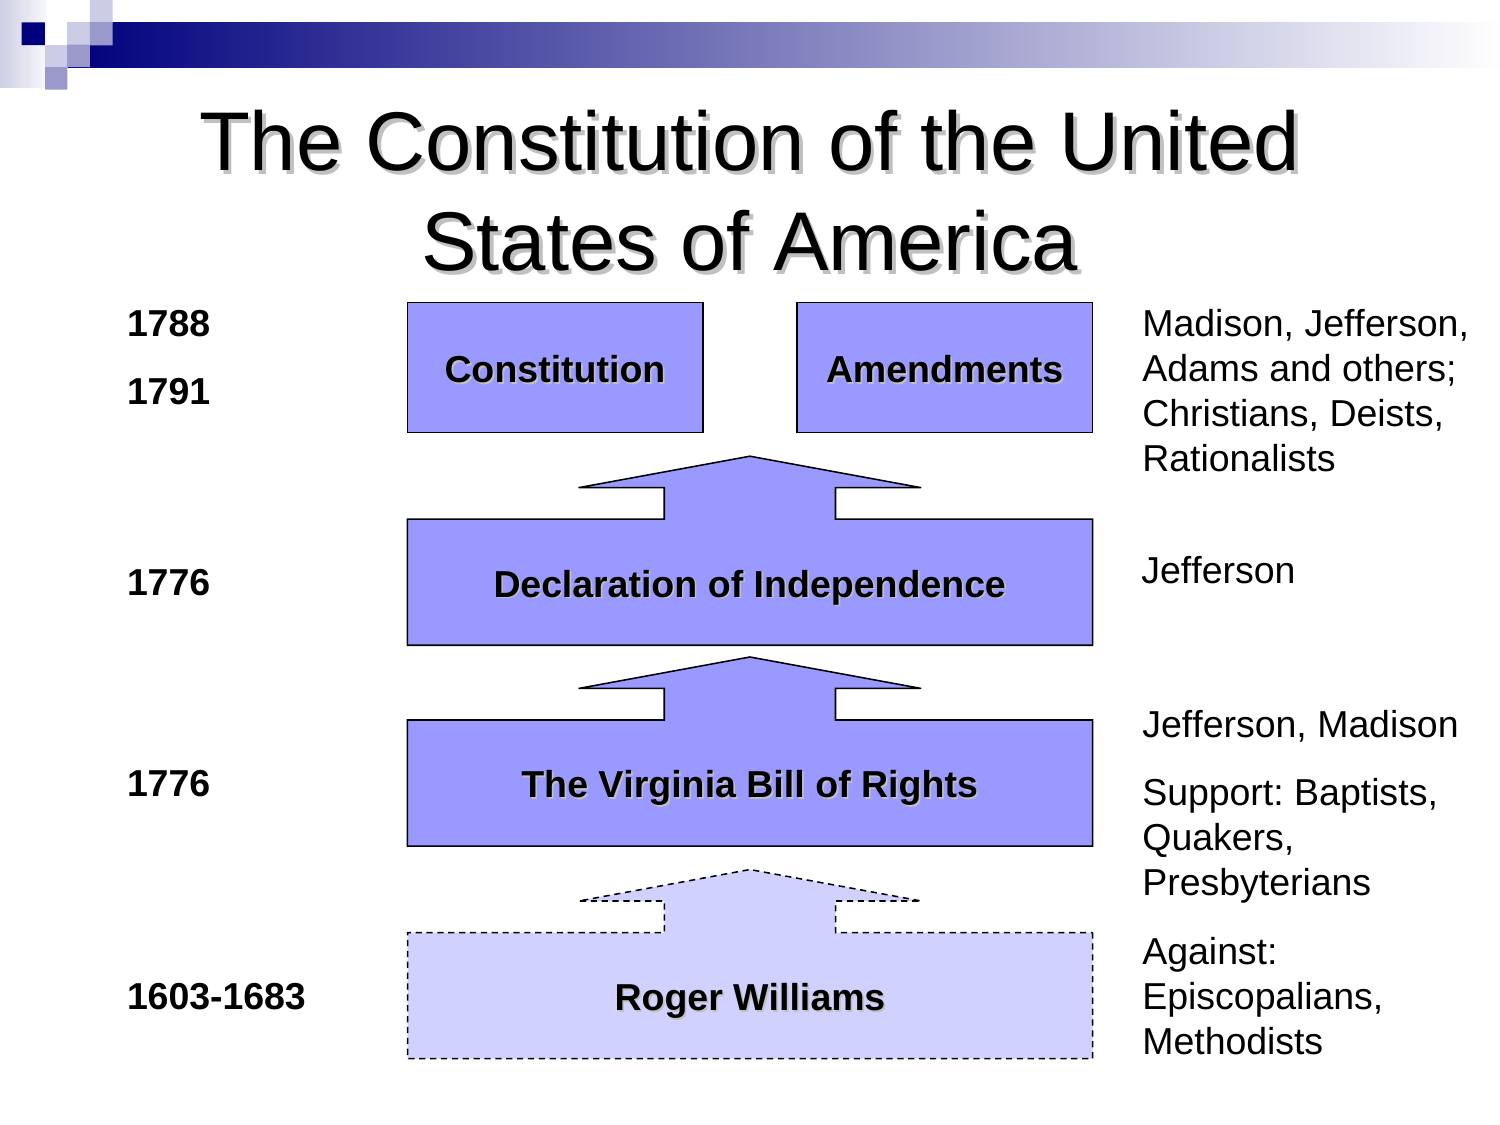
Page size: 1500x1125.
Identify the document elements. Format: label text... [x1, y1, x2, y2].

text_box 1788 1791 [112, 290, 373, 420]
text_box Madison, Jefferson, Adams and others; Christians, Deists, Rationalists [1127, 290, 1500, 487]
title The Constitution of the United States of America [75, 75, 1426, 301]
text_box Constitution [407, 302, 703, 433]
text_box Jefferson, Madison Support: Baptists, Quakers, Presbyterians Against: Episcopalians, Methodists [1127, 692, 1500, 1070]
text_box 1776 [112, 751, 373, 812]
text_box Amendments [797, 302, 1093, 433]
text_box Jefferson [1126, 538, 1499, 600]
text_box Declaration of Independence [407, 456, 1093, 646]
text_box The Virginia Bill of Rights [407, 656, 1093, 847]
text_box Roger Williams [407, 869, 1093, 1059]
text_box 1776 [112, 550, 373, 612]
text_box 1603-1683 [112, 964, 373, 1025]
